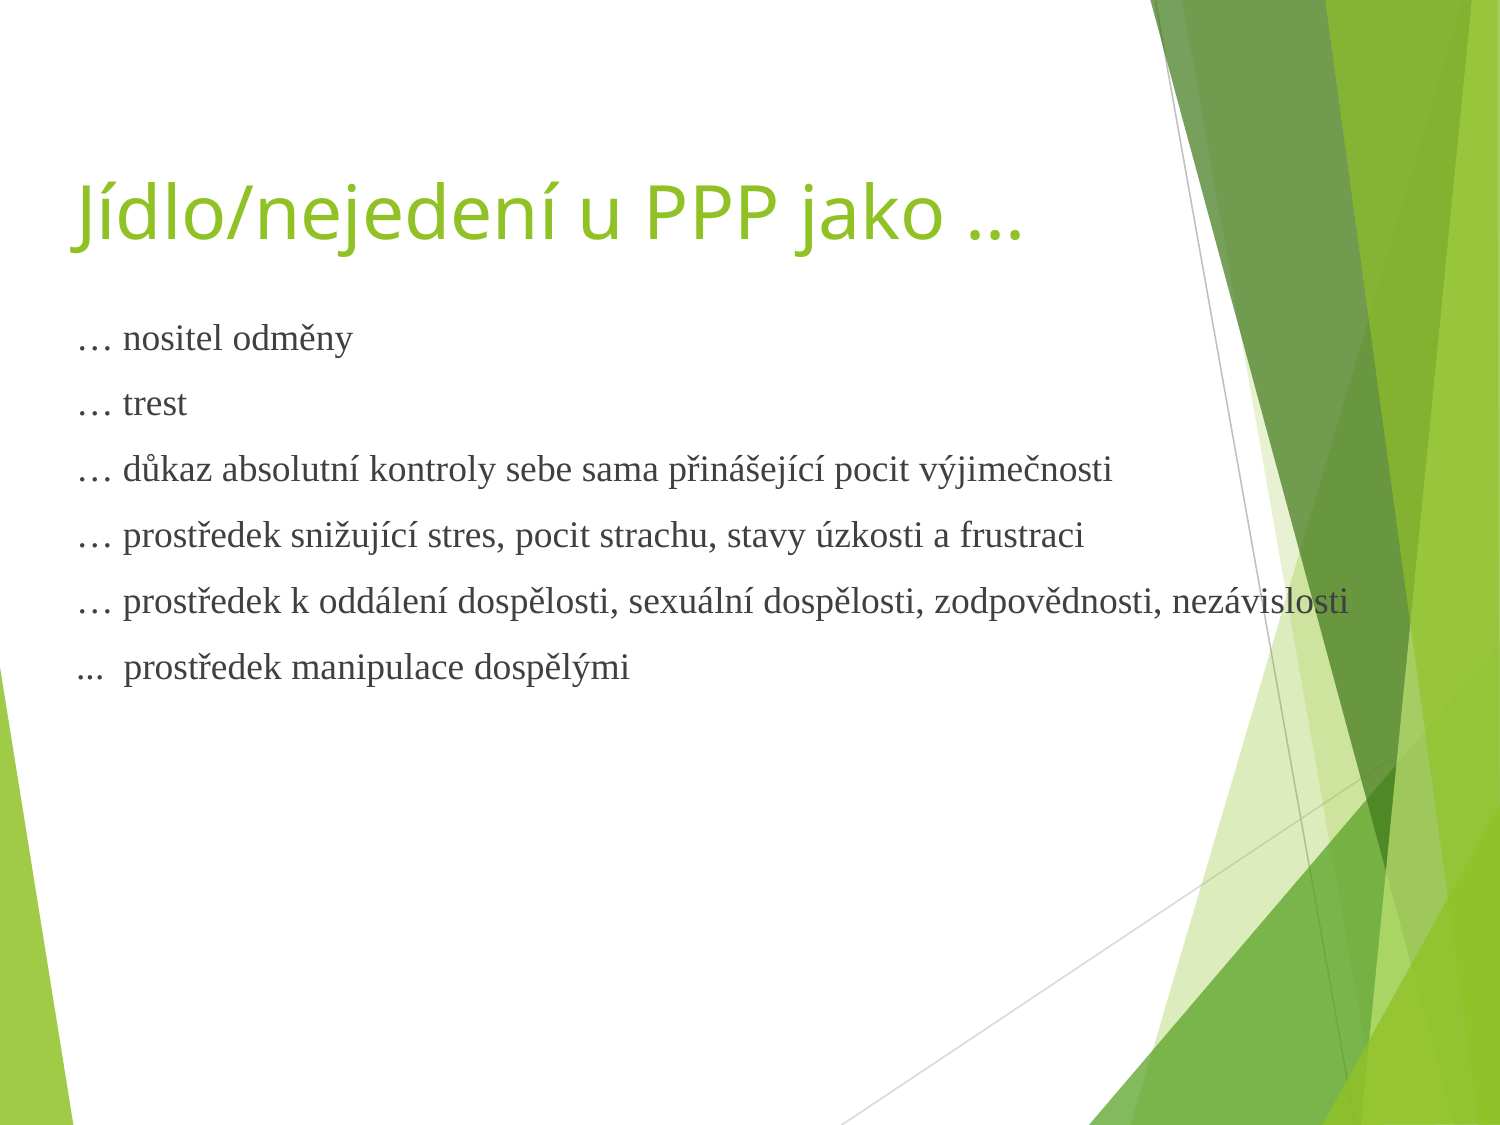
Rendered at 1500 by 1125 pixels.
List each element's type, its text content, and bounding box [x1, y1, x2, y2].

title Jídlo/nejedení u PPP jako ... [60, 156, 1411, 291]
list … nositel odměny … trest … důkaz absolutní kontroly sebe sama přinášející pocit výjimečnosti … prostředek snižující stres, pocit strachu, stavy úzkosti a frustraci … prostředek k oddálení dospělosti, sexuální dospělosti, zodpovědnosti, nezávislosti ... prostředek manipulace dospělými [60, 304, 1411, 698]
